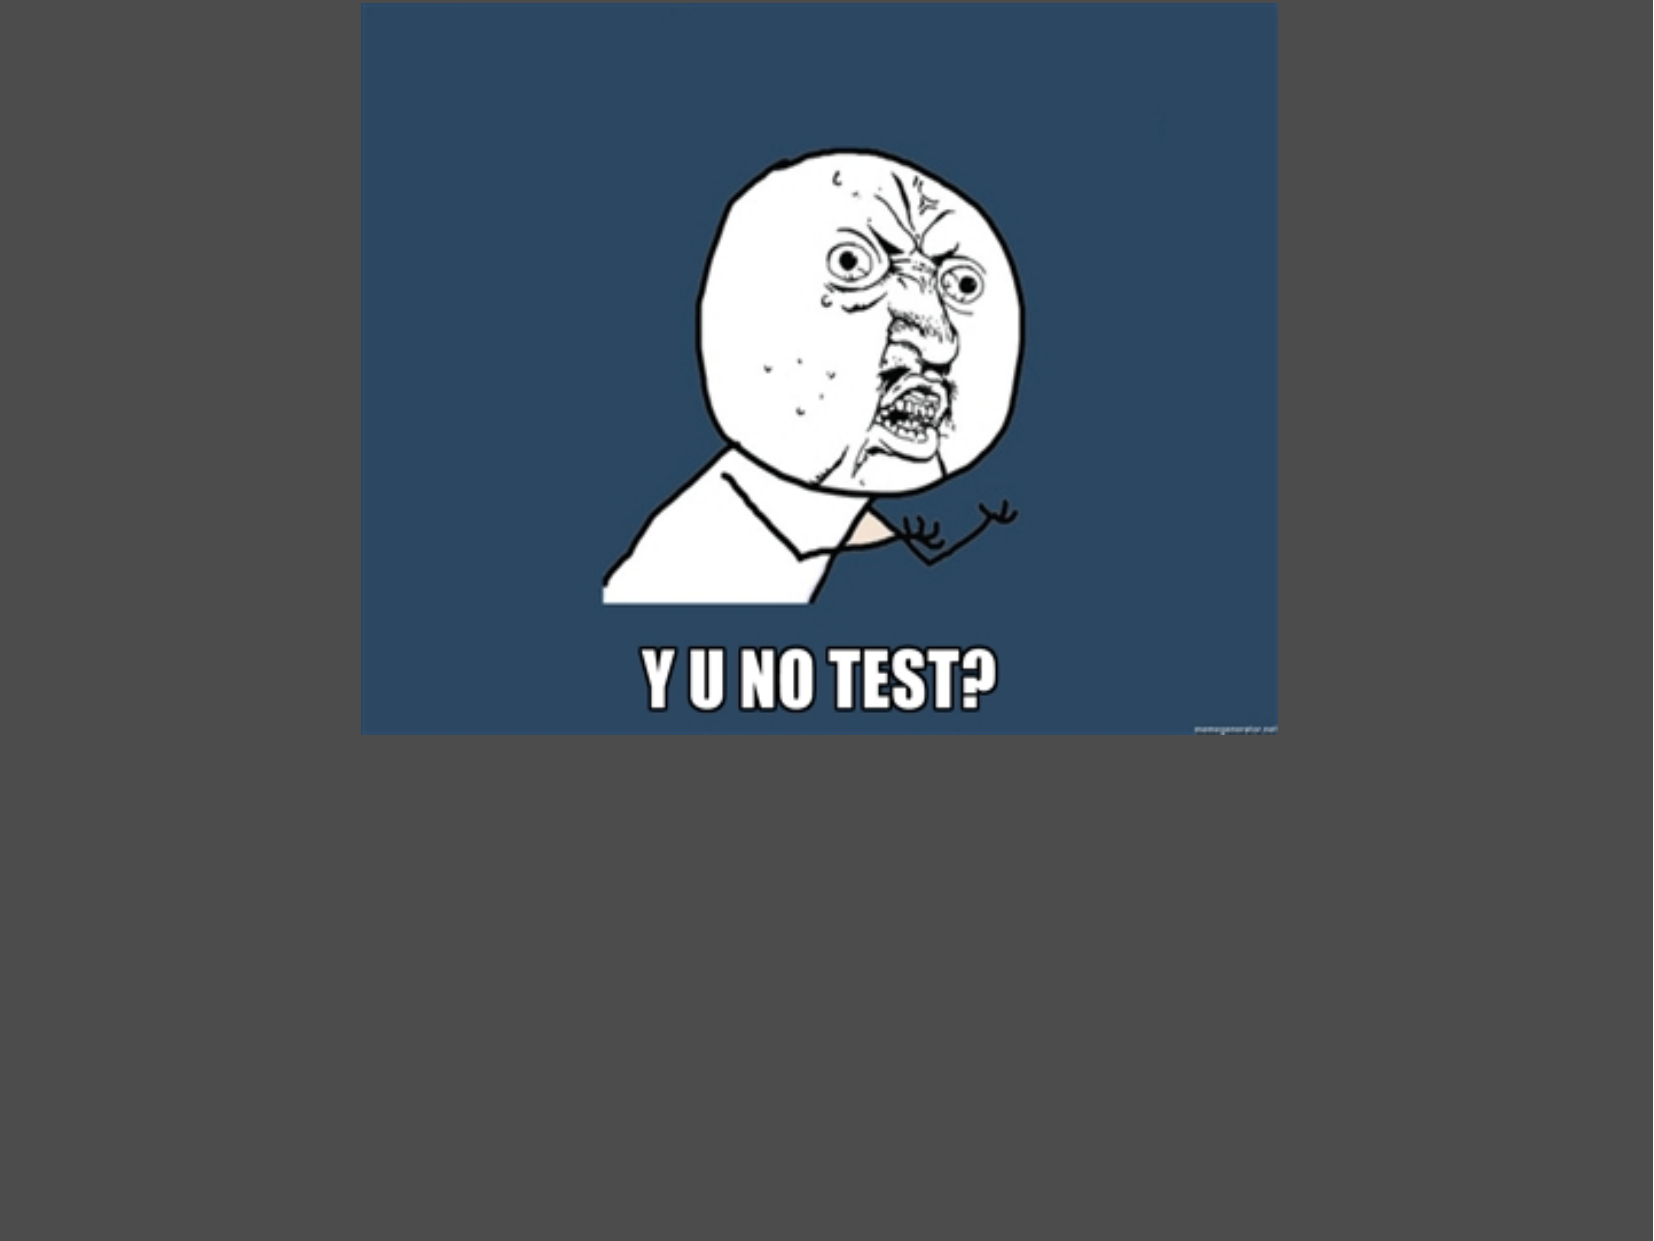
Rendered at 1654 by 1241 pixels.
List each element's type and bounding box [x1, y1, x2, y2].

picture [361, 3, 1278, 735]
